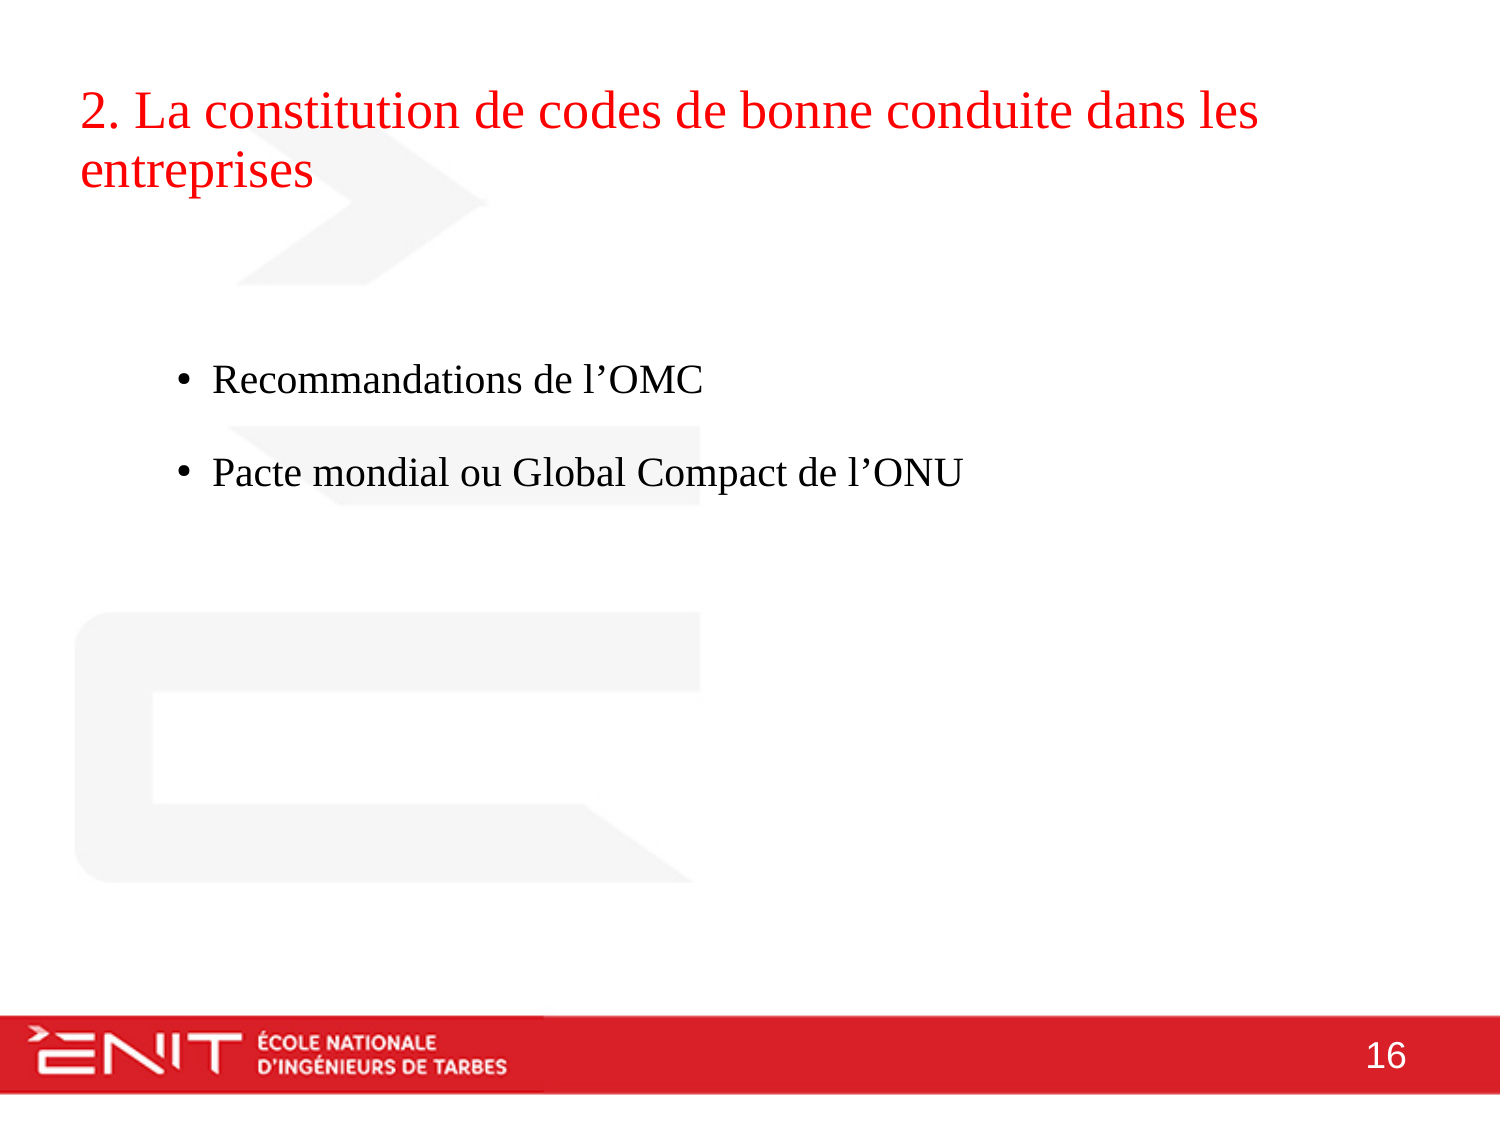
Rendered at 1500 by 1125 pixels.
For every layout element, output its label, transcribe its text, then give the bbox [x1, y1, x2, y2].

text_box Recommandations de l’OMC Pacte mondial ou Global Compact de l’ONU [161, 349, 1241, 503]
text_box <numéro> [1350, 1027, 1500, 1098]
title 2. La constitution de codes de bonne conduite dans les entreprises [64, 31, 1359, 249]
picture [0, 0, 1500, 1125]
